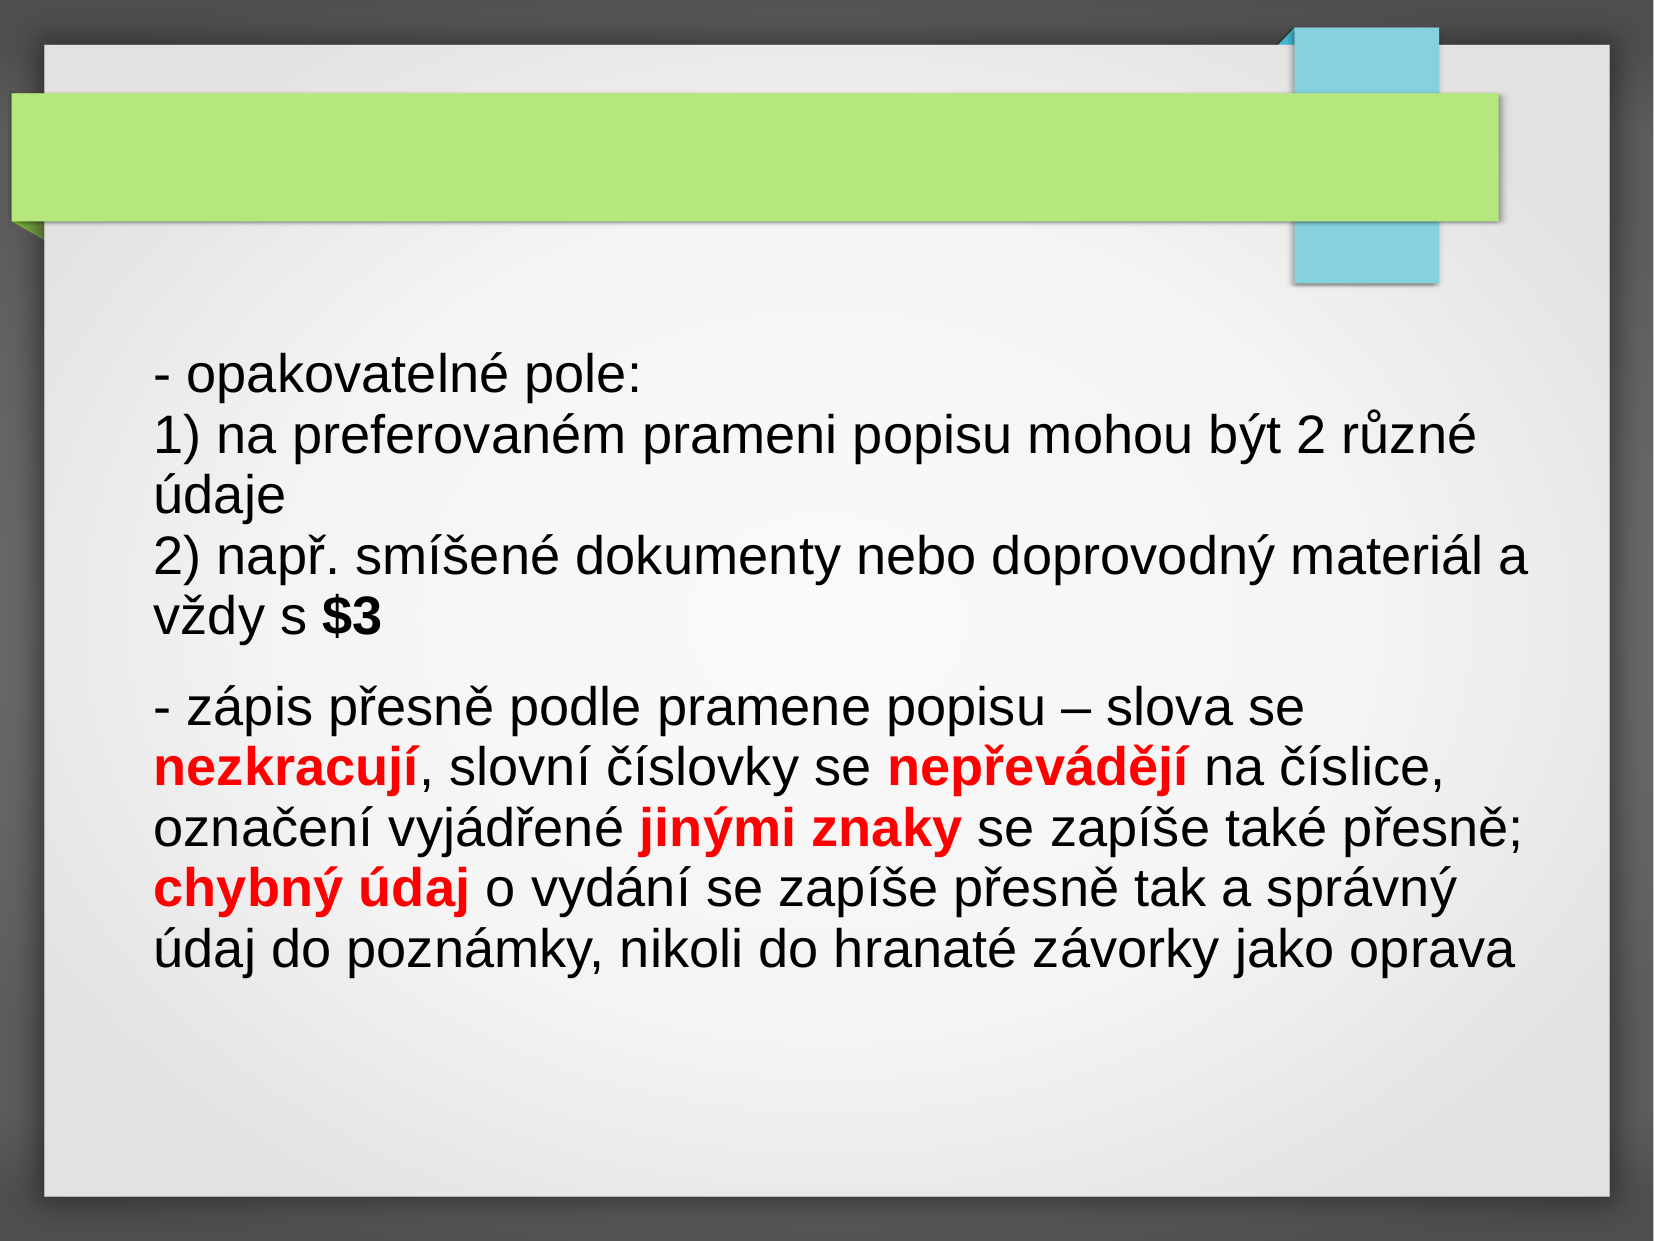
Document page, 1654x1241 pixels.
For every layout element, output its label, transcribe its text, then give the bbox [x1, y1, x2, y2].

list - opakovatelné pole: 1) na preferovaném prameni popisu mohou být 2 různé údaje 2) např. smíšené dokumenty nebo doprovodný materiál a vždy s $3 - zápis přesně podle pramene popisu – slova se nezkracují, slovní číslovky se nepřevádějí na číslice, označení vyjádřené jinými znaky se zapíše také přesně; chybný údaj o vydání se zapíše přesně tak a správný údaj do poznámky, nikoli do hranaté závorky jako oprava [82, 343, 1538, 1063]
picture [0, 0, 1654, 1241]
